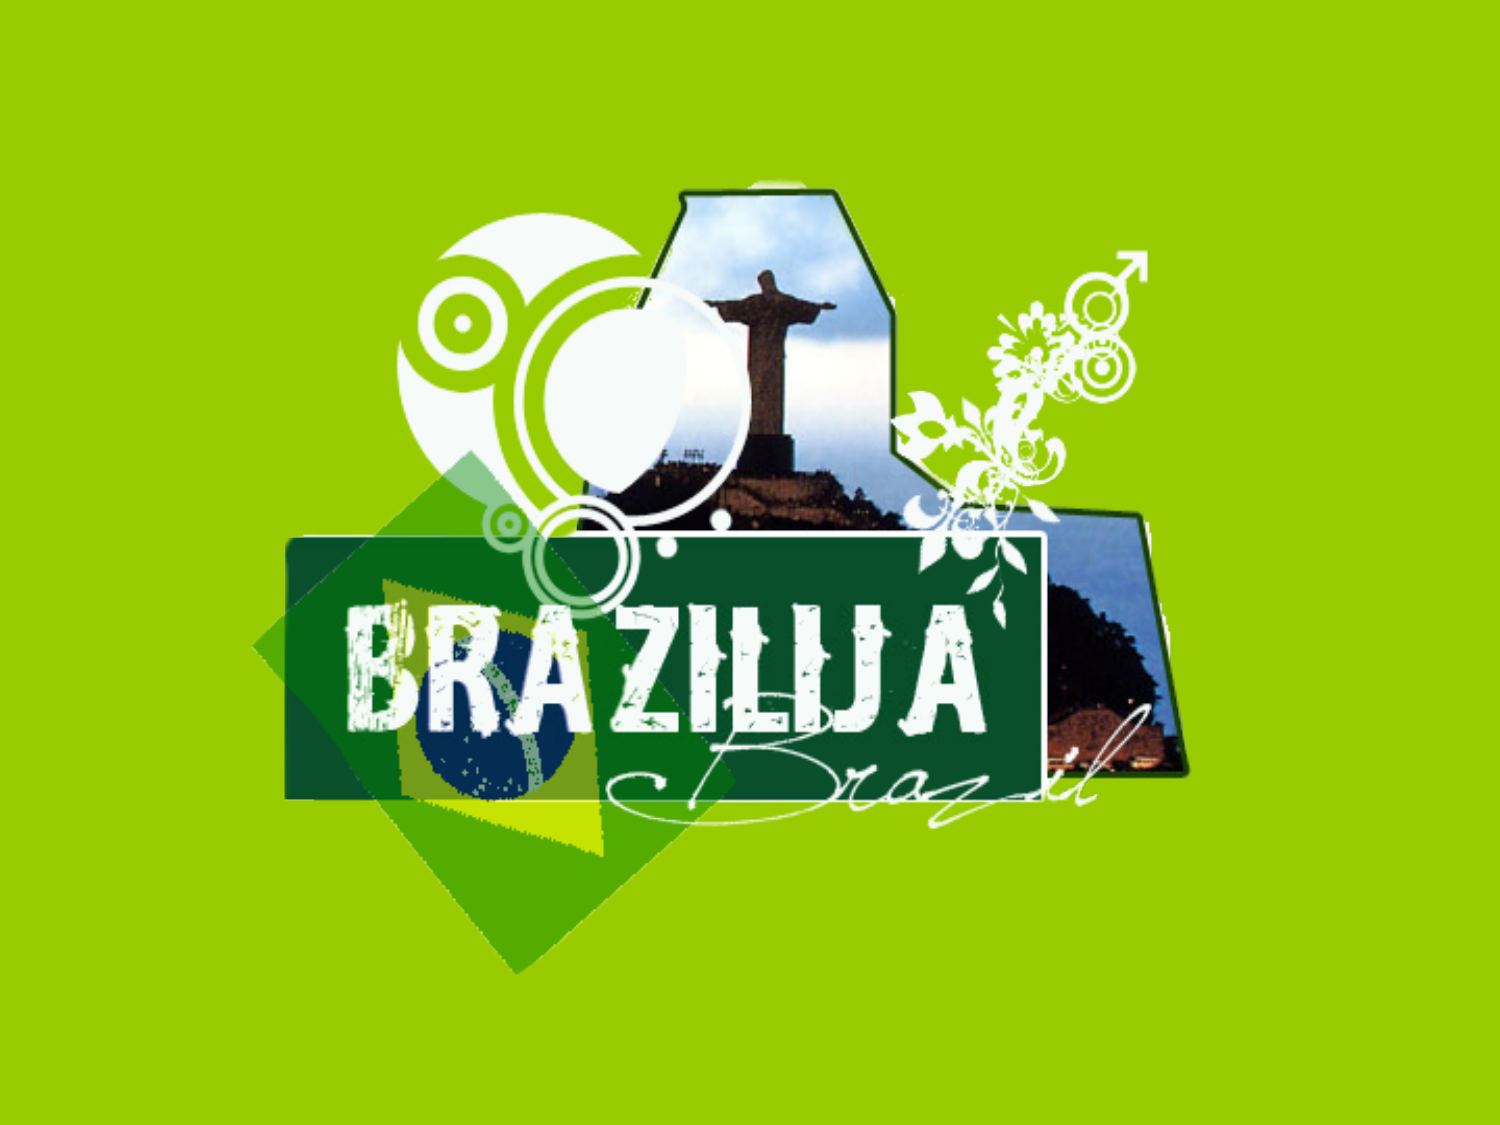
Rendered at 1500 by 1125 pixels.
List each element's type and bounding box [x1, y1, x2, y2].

picture [206, 0, 1248, 1094]
